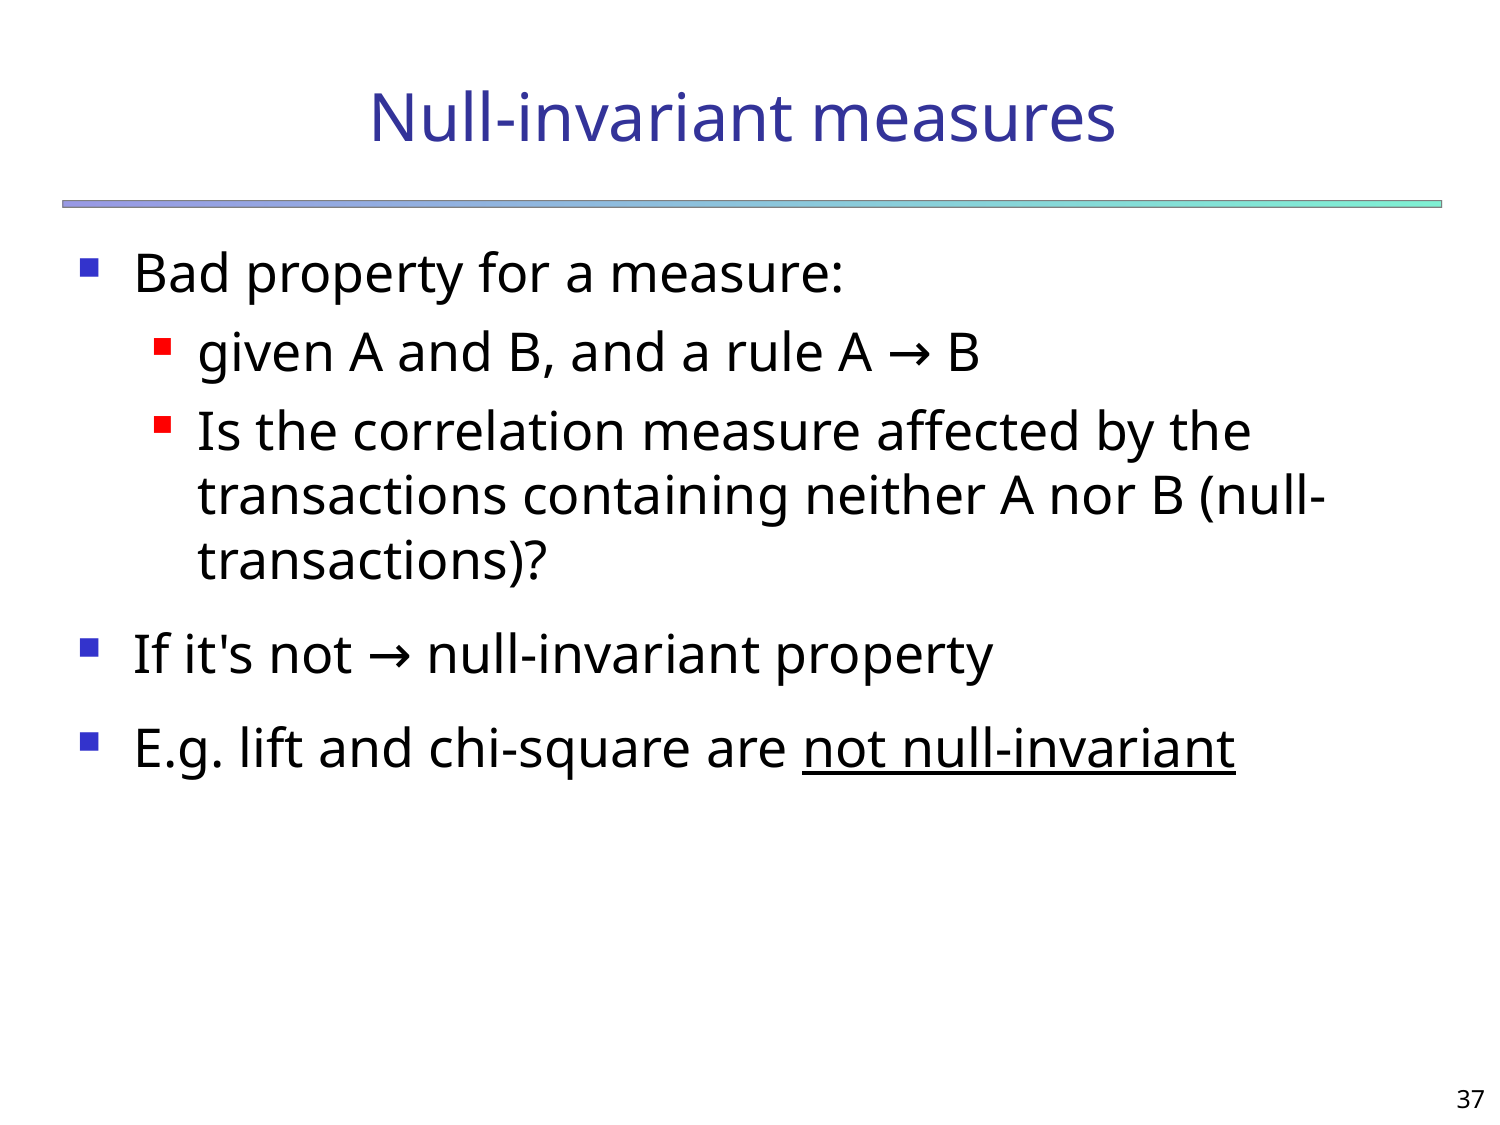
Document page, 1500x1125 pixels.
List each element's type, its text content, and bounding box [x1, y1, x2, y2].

list Bad property for a measure: given A and B, and a rule A → B Is the correlation measure affected by the transactions containing neither A nor B (null-transactions)? If it's not → null-invariant property E.g. lift and chi-square are not null-invariant [62, 212, 1463, 772]
title Null-invariant measures [62, 62, 1426, 163]
text_box <number> [1187, 1062, 1500, 1125]
